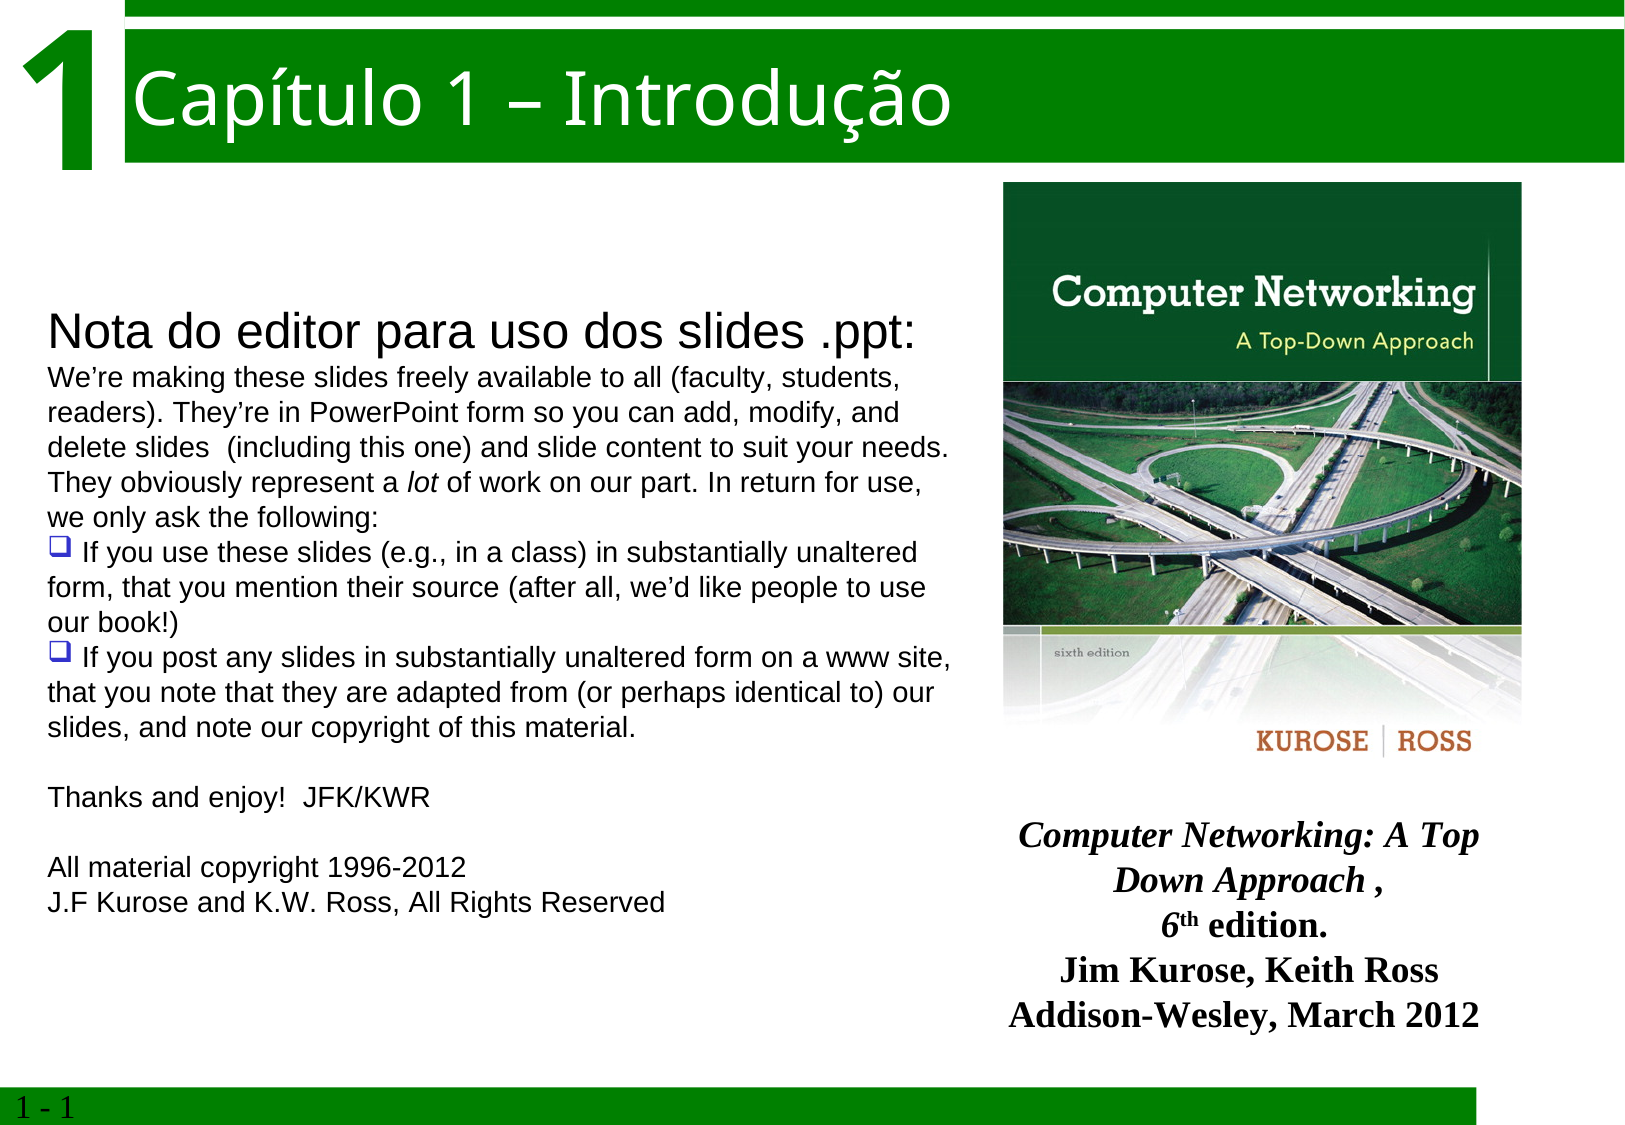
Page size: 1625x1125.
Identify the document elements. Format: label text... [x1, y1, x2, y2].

text_box Computer Networking: A Top Down Approach , 6th edition. Jim Kurose, Keith Ross Addison-Wesley, March 2012 [977, 764, 1522, 1125]
picture [1003, 182, 1522, 805]
text_box Capítulo 1 – Introdução [116, 42, 970, 149]
text_box Nota do editor para uso dos slides .ppt: We’re making these slides freely available to all (faculty, students, readers). They’re in PowerPoint form so you can add, modify, and delete slides (including this one) and slide content to suit your needs. They obviously represent a lot of work on our part. In return for use, we only ask the following: If you use these slides (e.g., in a class) in substantially unaltered form, that you mention their source (after all, we’d like people to use our book!) If you post any slides in substantially unaltered form on a www site, that you note that they are adapted from (or perhaps identical to) our slides, and note our copyright of this material. Thanks and enjoy! JFK/KWR All material copyright 1996-2012 J.F Kurose and K.W. Ross, All Rights Reserved [32, 290, 982, 926]
